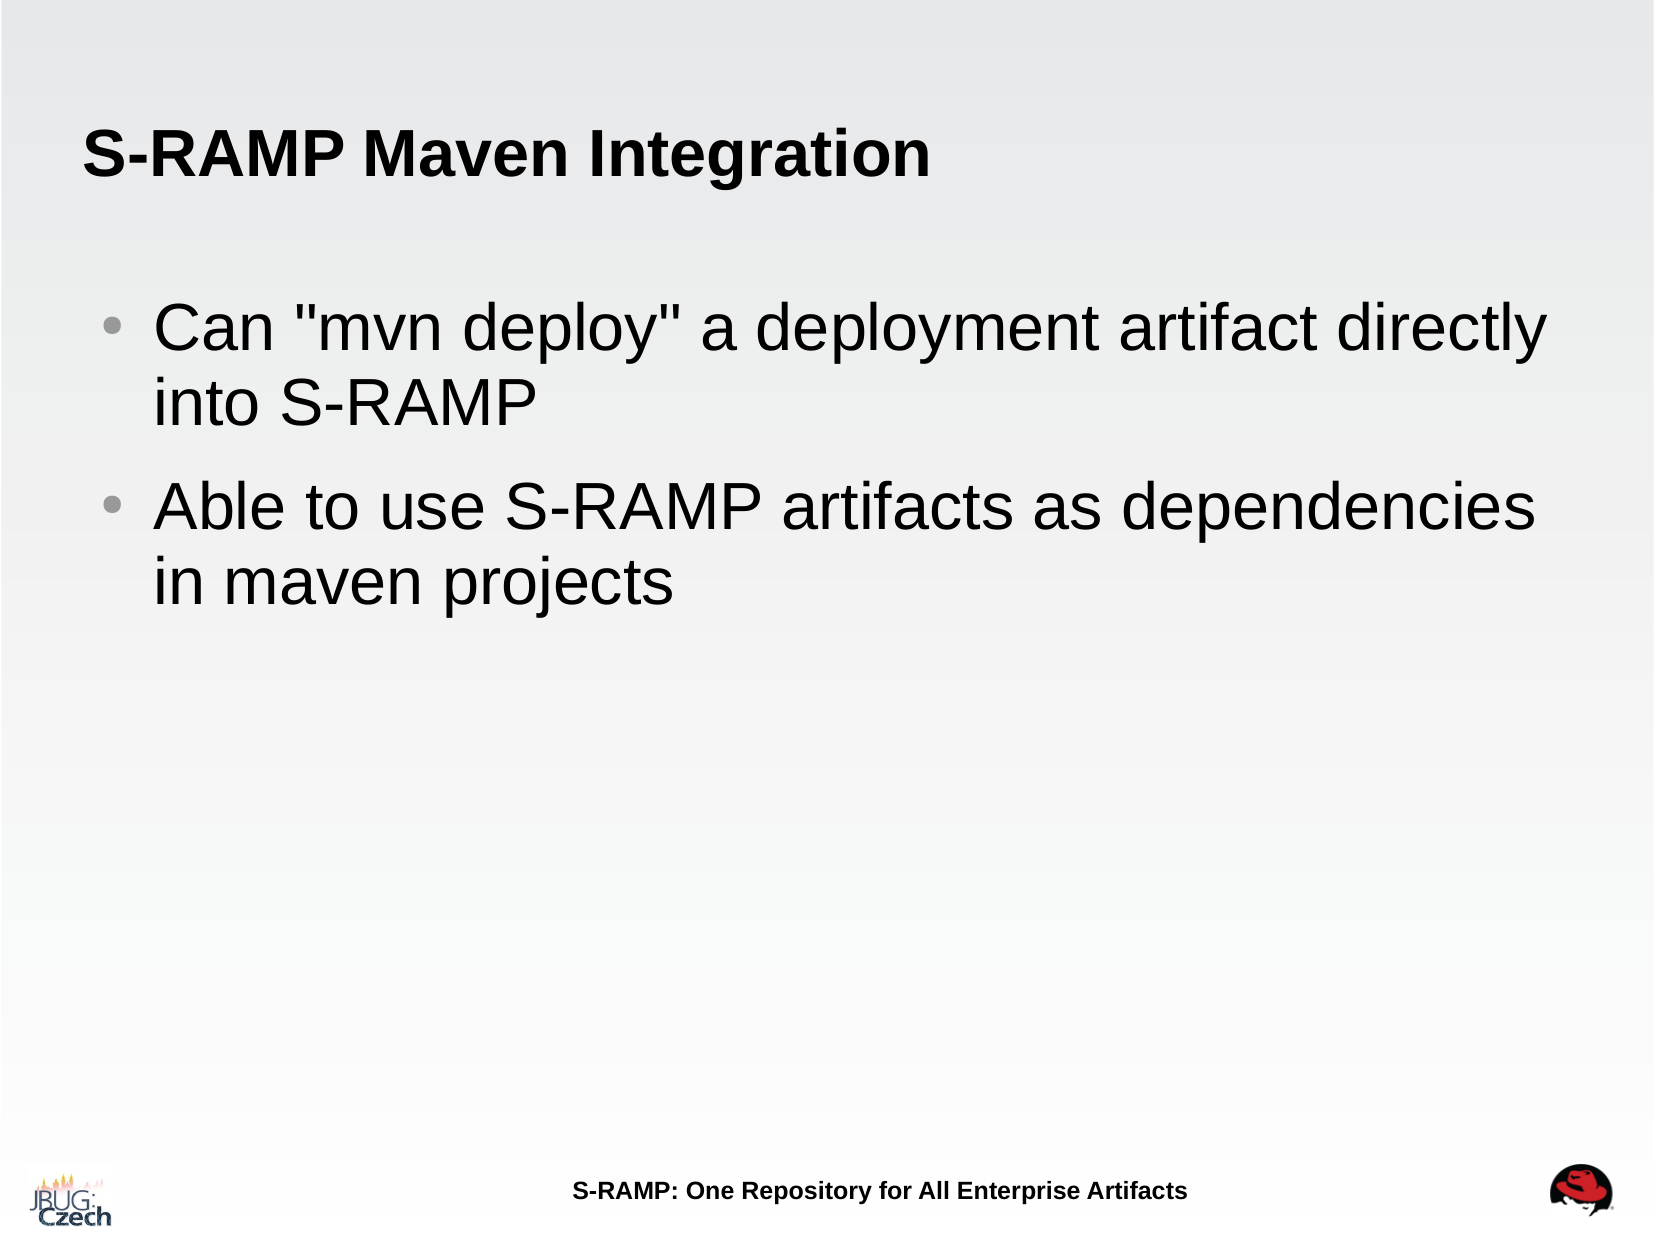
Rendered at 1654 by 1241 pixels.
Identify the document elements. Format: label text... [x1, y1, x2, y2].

list Can "mvn deploy" a deployment artifact directly into S-RAMP Able to use S-RAMP artifacts as dependencies in maven projects [82, 290, 1571, 1109]
title S-RAMP Maven Integration [82, 49, 1571, 257]
picture [1, 0, 1654, 1241]
